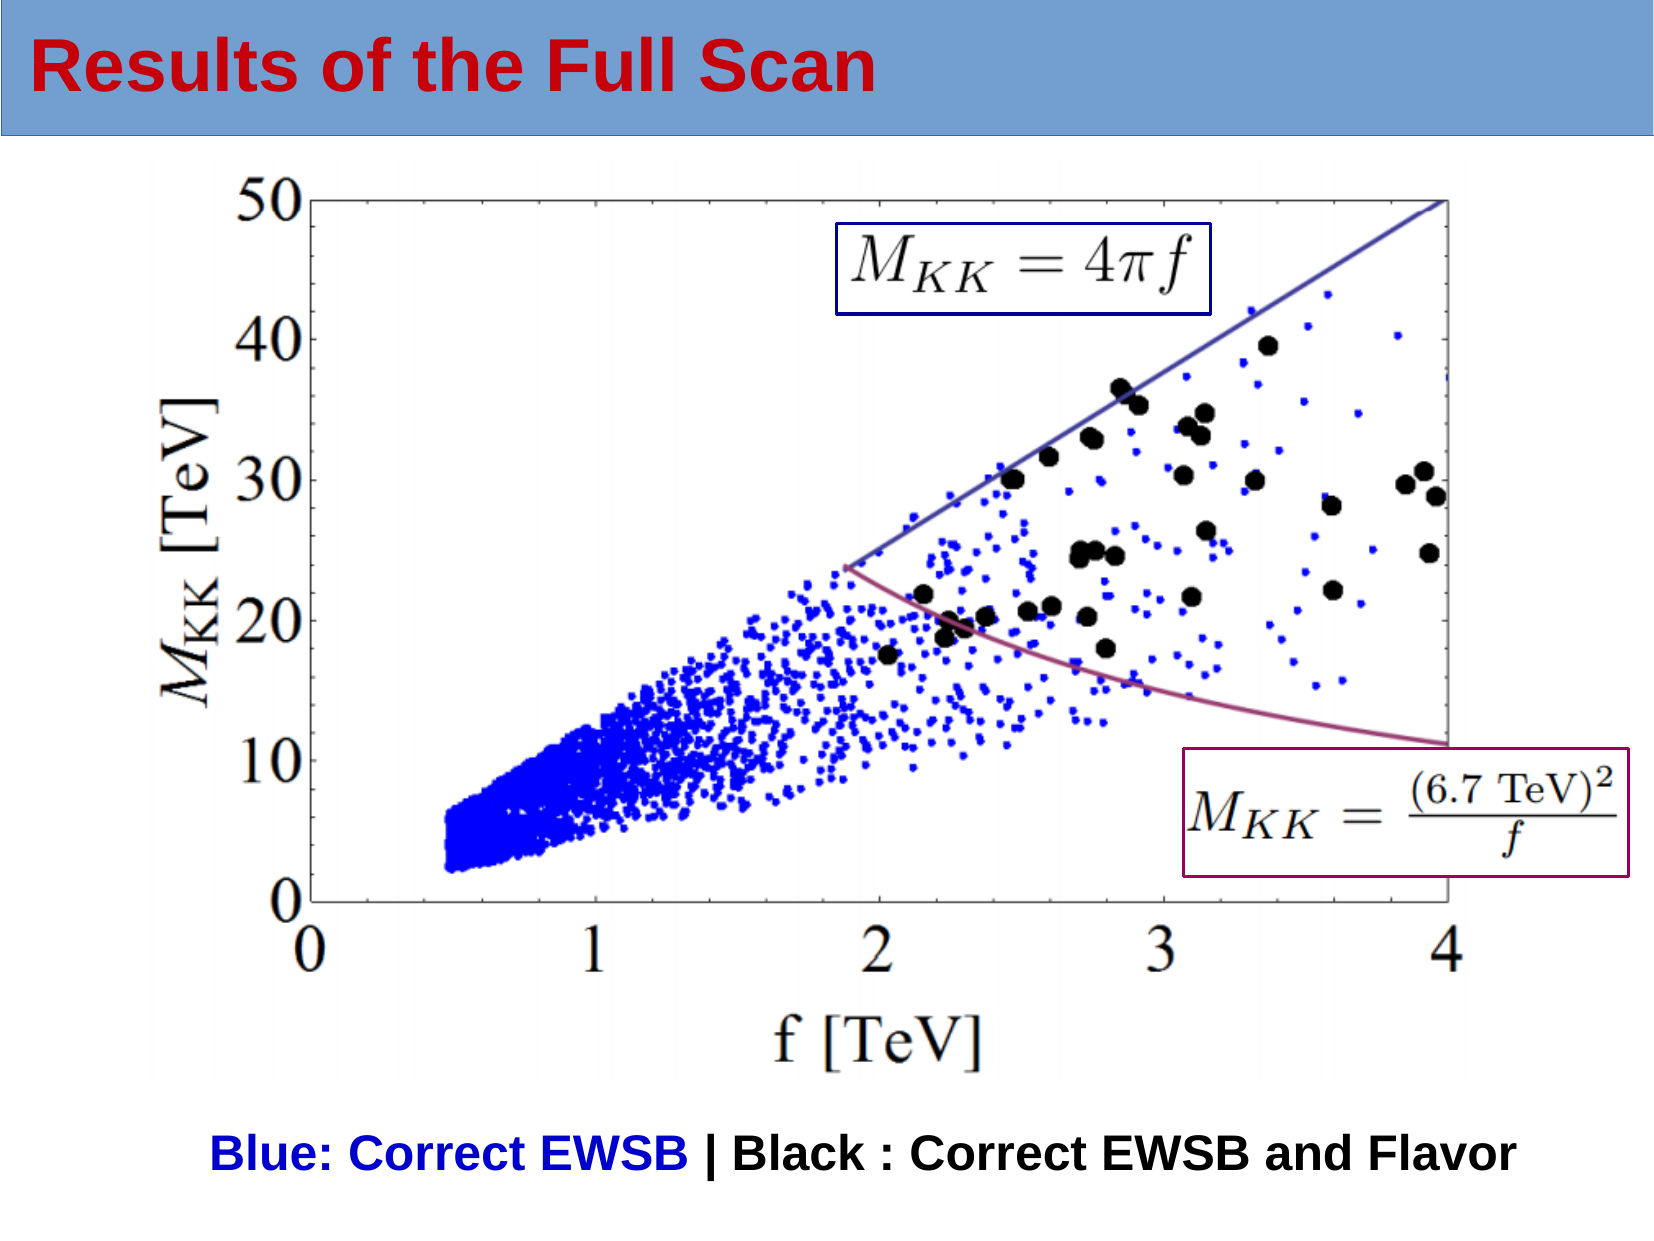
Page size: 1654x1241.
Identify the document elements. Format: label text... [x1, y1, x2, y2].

text_box [1, 0, 1654, 136]
list Blue: Correct EWSB | Black : Correct EWSB and Flavor [15, 1125, 1642, 1216]
picture [114, 146, 1502, 1098]
picture [1185, 750, 1628, 875]
title Results of the Full Scan [0, 2, 1291, 130]
